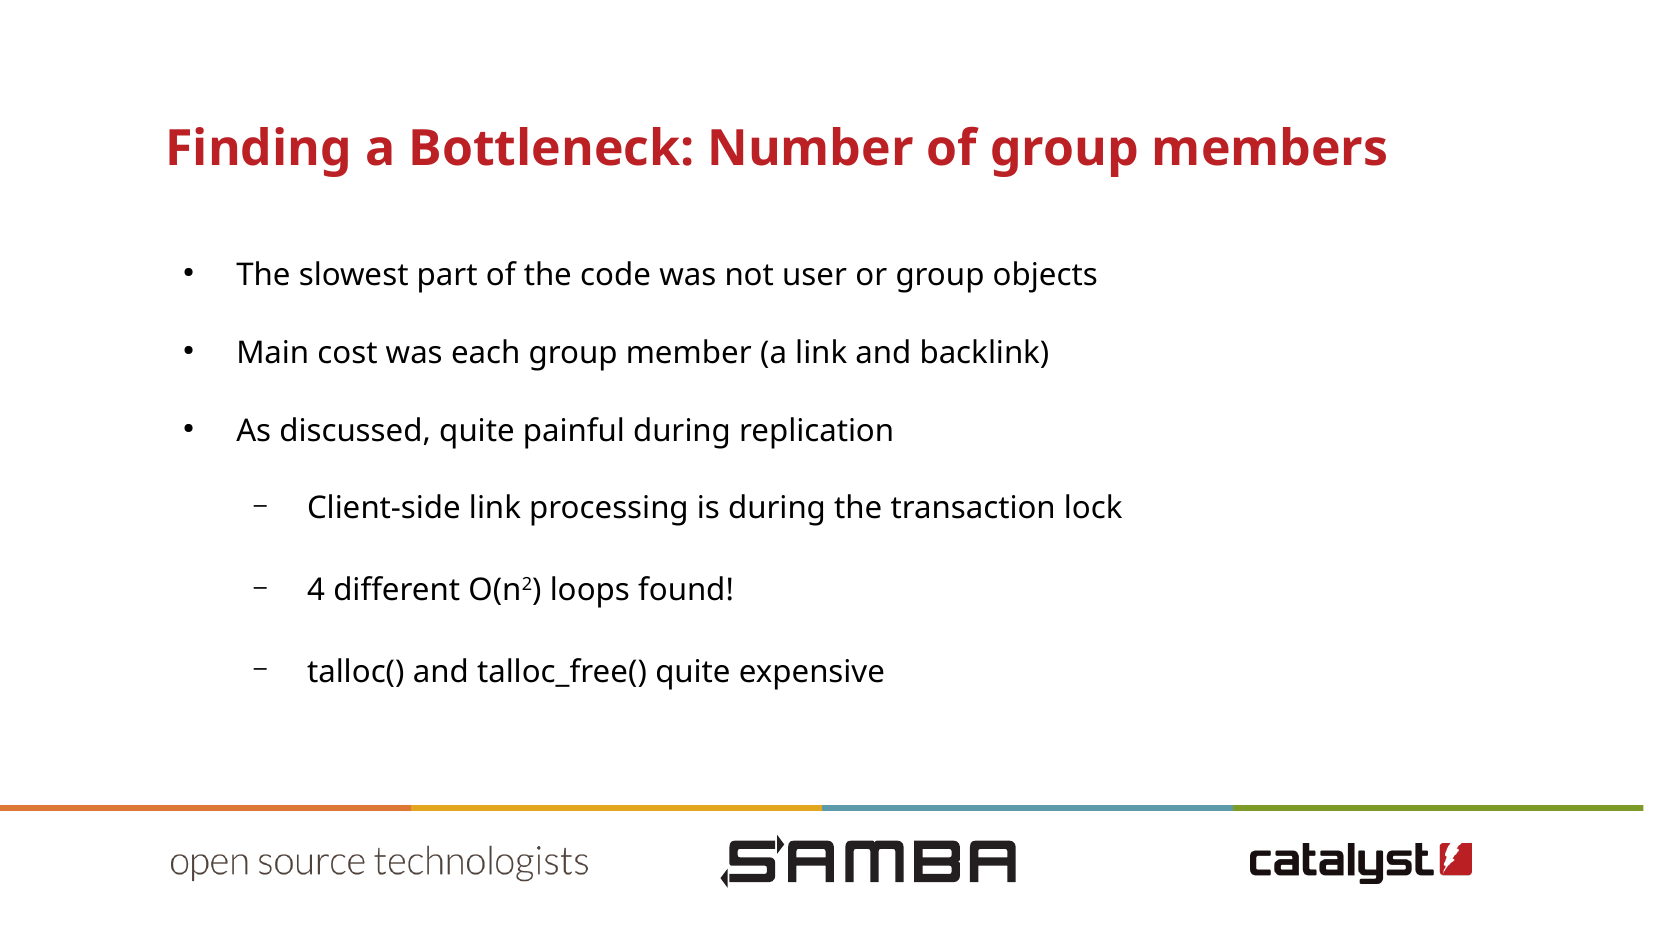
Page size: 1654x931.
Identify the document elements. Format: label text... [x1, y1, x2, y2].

list The slowest part of the code was not user or group objects Main cost was each group member (a link and backlink) As discussed, quite painful during replication Client-side link processing is during the transaction lock 4 different O(n2) loops found! talloc() and talloc_free() quite expensive [165, 230, 1489, 770]
title Finding a Bottleneck: Number of group members [165, 68, 1489, 224]
picture [0, 805, 1644, 884]
